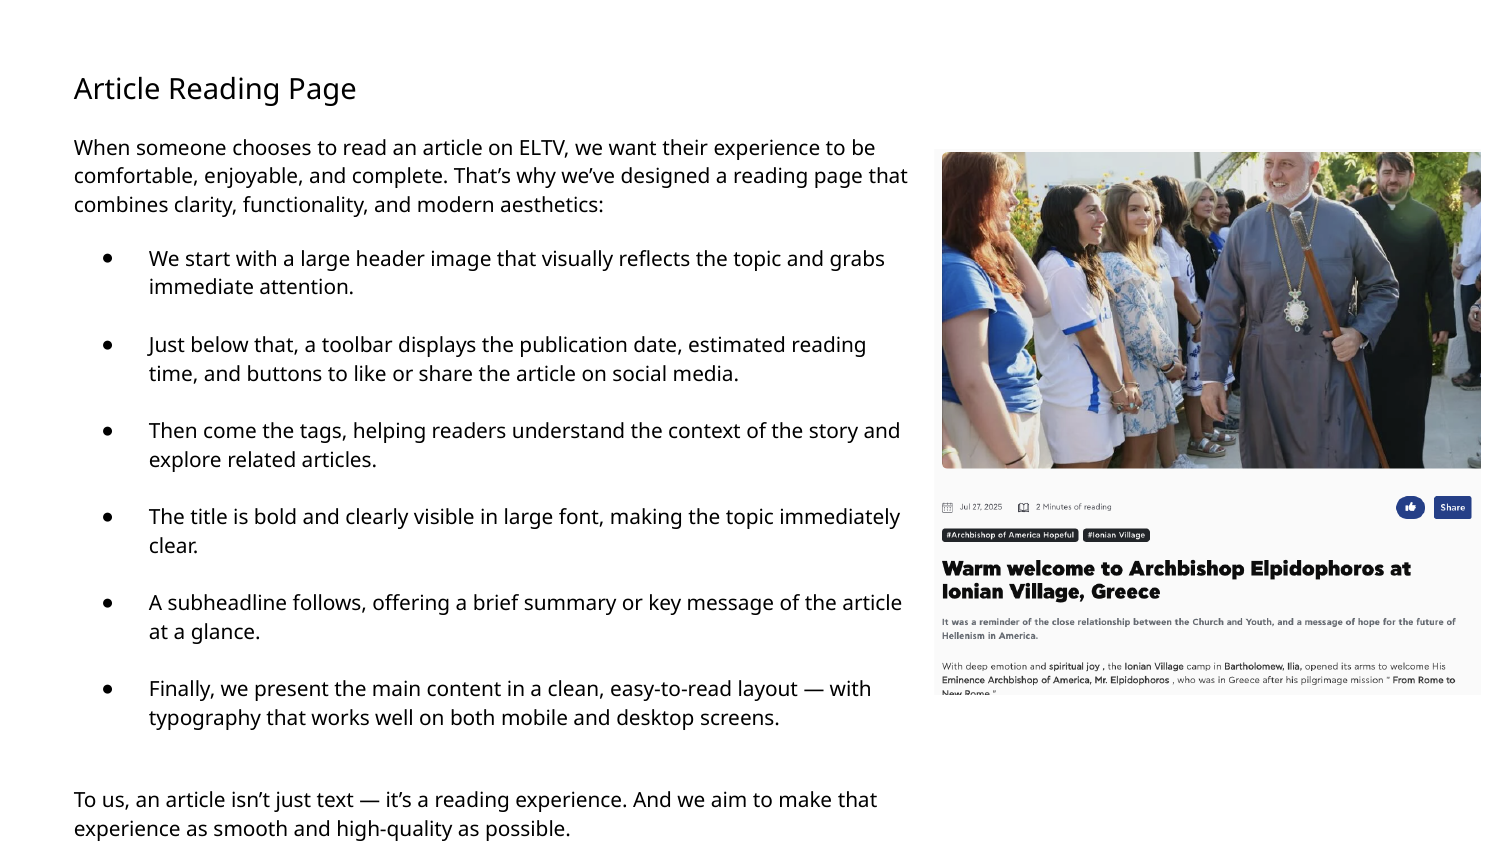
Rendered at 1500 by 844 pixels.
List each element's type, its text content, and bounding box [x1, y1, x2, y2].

picture [934, 149, 1481, 695]
text_box Article Reading Page When someone chooses to read an article on ELTV, we want their experience to be comfortable, enjoyable, and complete. That’s why we’ve designed a reading page that combines clarity, functionality, and modern aesthetics: We start with a large header image that visually reflects the topic and grabs immediate attention. Just below that, a toolbar displays the publication date, estimated reading time, and buttons to like or share the article on social media. Then come the tags, helping readers understand the context of the story and explore related articles. The title is bold and clearly visible in large font, making the topic immediately clear. A subheadline follows, offering a brief summary or key message of the article at a glance. Finally, we present the main content in a clean, easy-to-read layout — with typography that works well on both mobile and desktop screens. To us, an article isn’t just text — it’s a reading experience. And we aim to make that experience as smooth and high-quality as possible. [58, 50, 924, 844]
